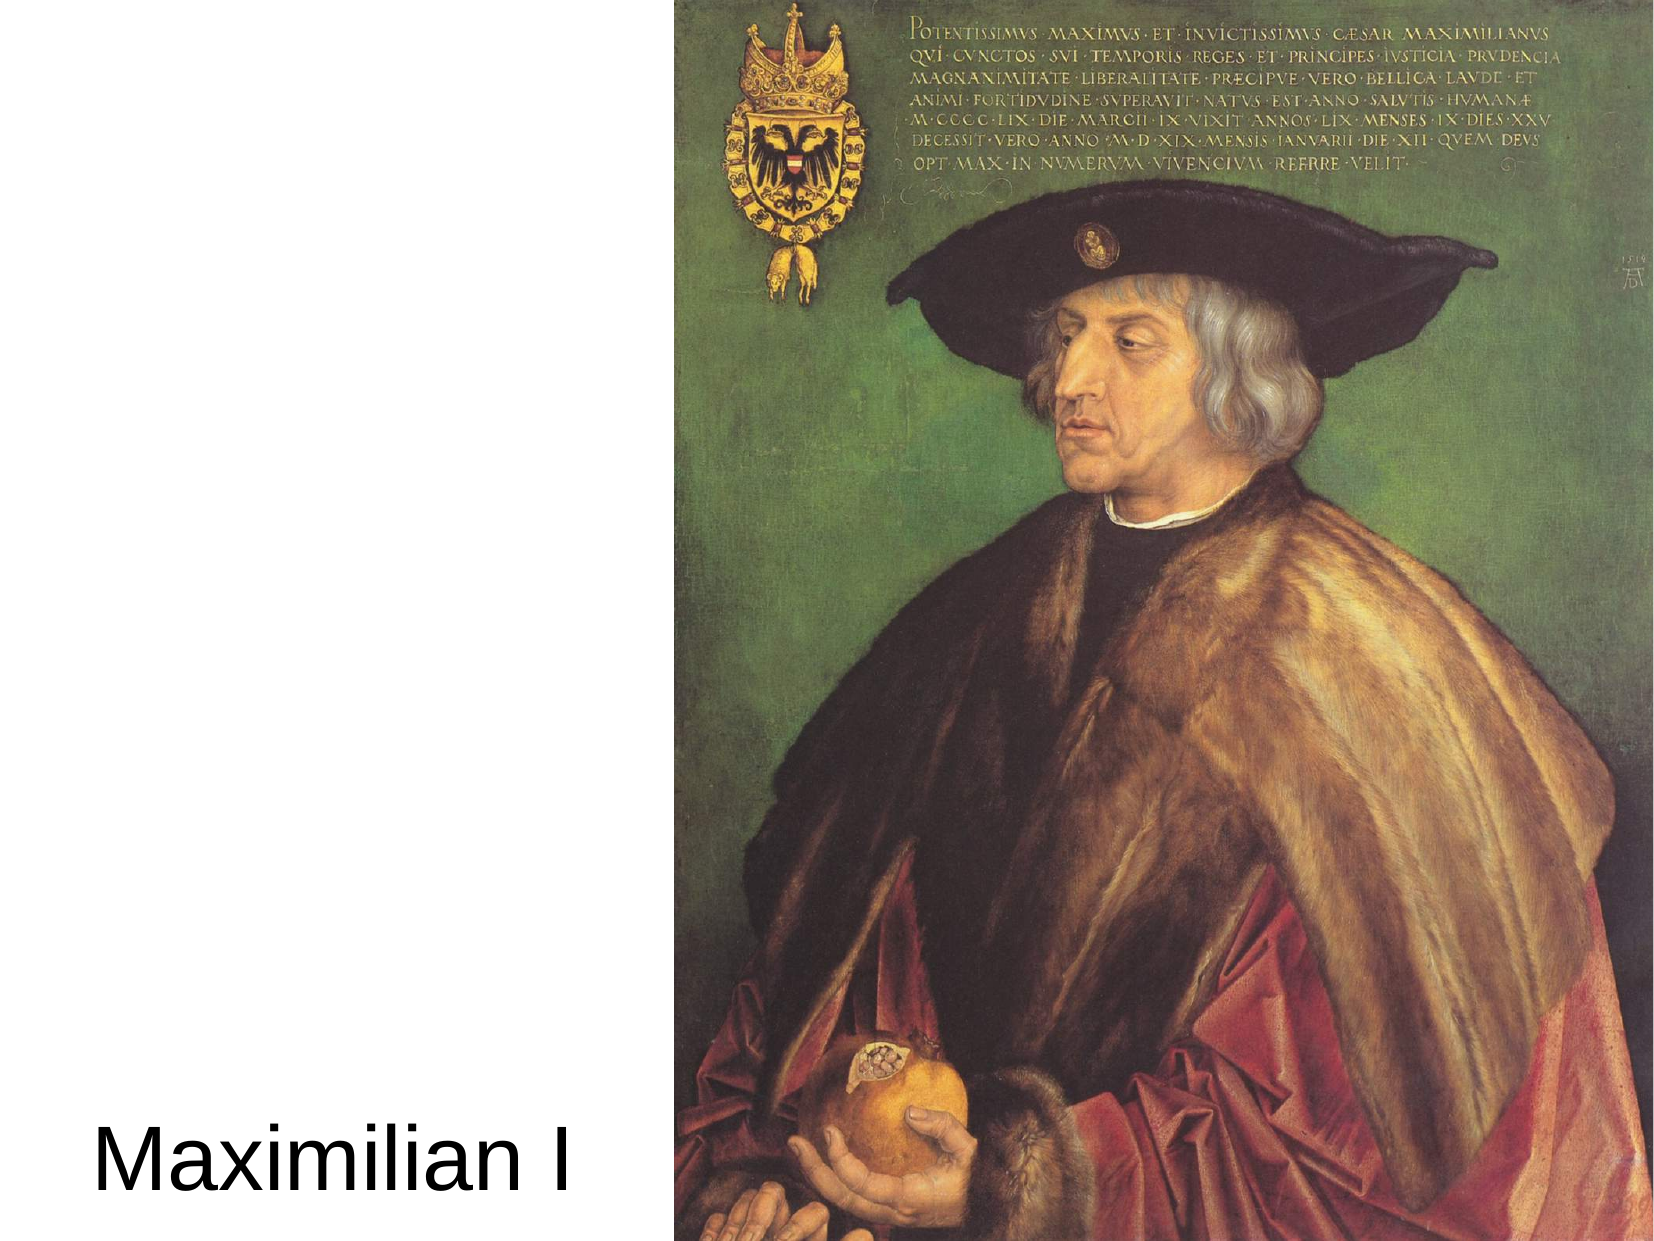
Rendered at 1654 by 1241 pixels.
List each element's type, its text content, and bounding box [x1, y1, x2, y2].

picture [674, 0, 1654, 1241]
title Maximilian I [17, 959, 650, 1241]
